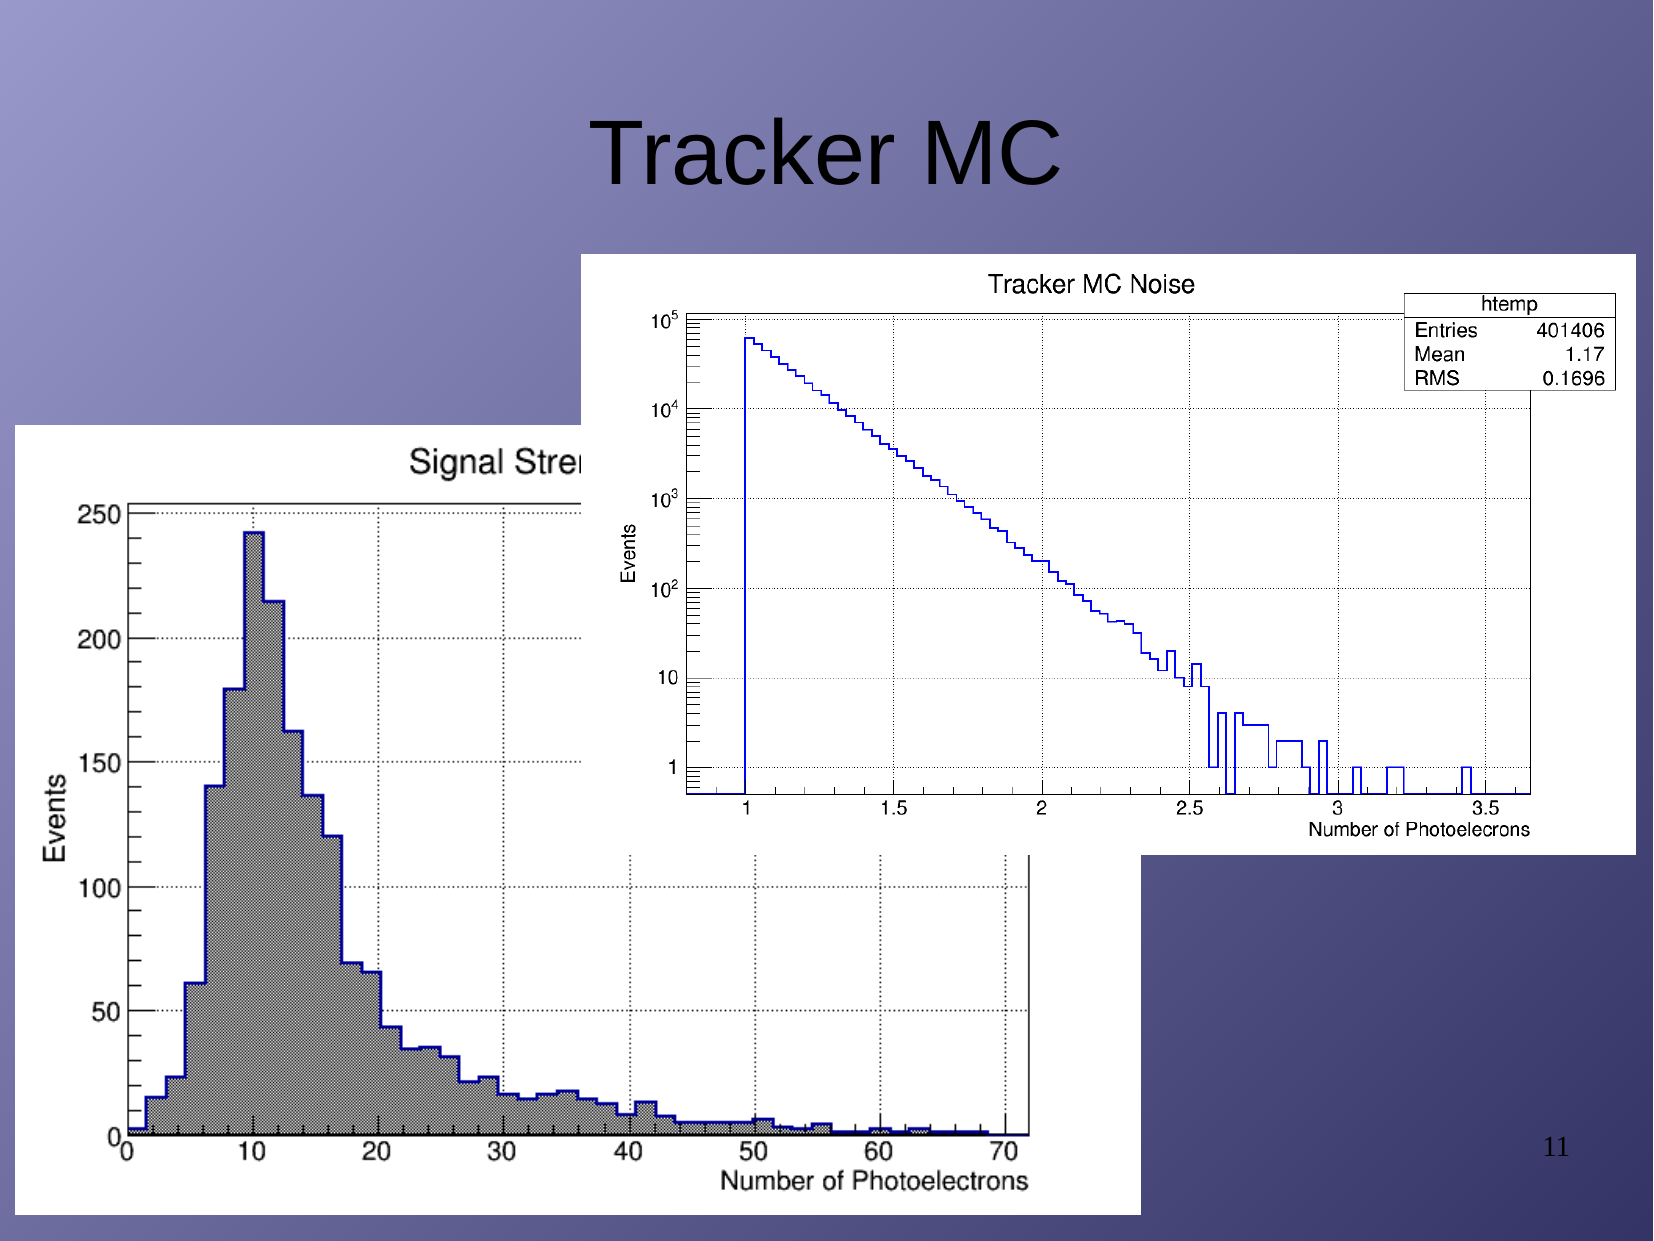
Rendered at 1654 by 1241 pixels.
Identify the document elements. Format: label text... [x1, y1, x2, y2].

title Tracker MC [82, 49, 1571, 257]
picture [15, 254, 1636, 1216]
